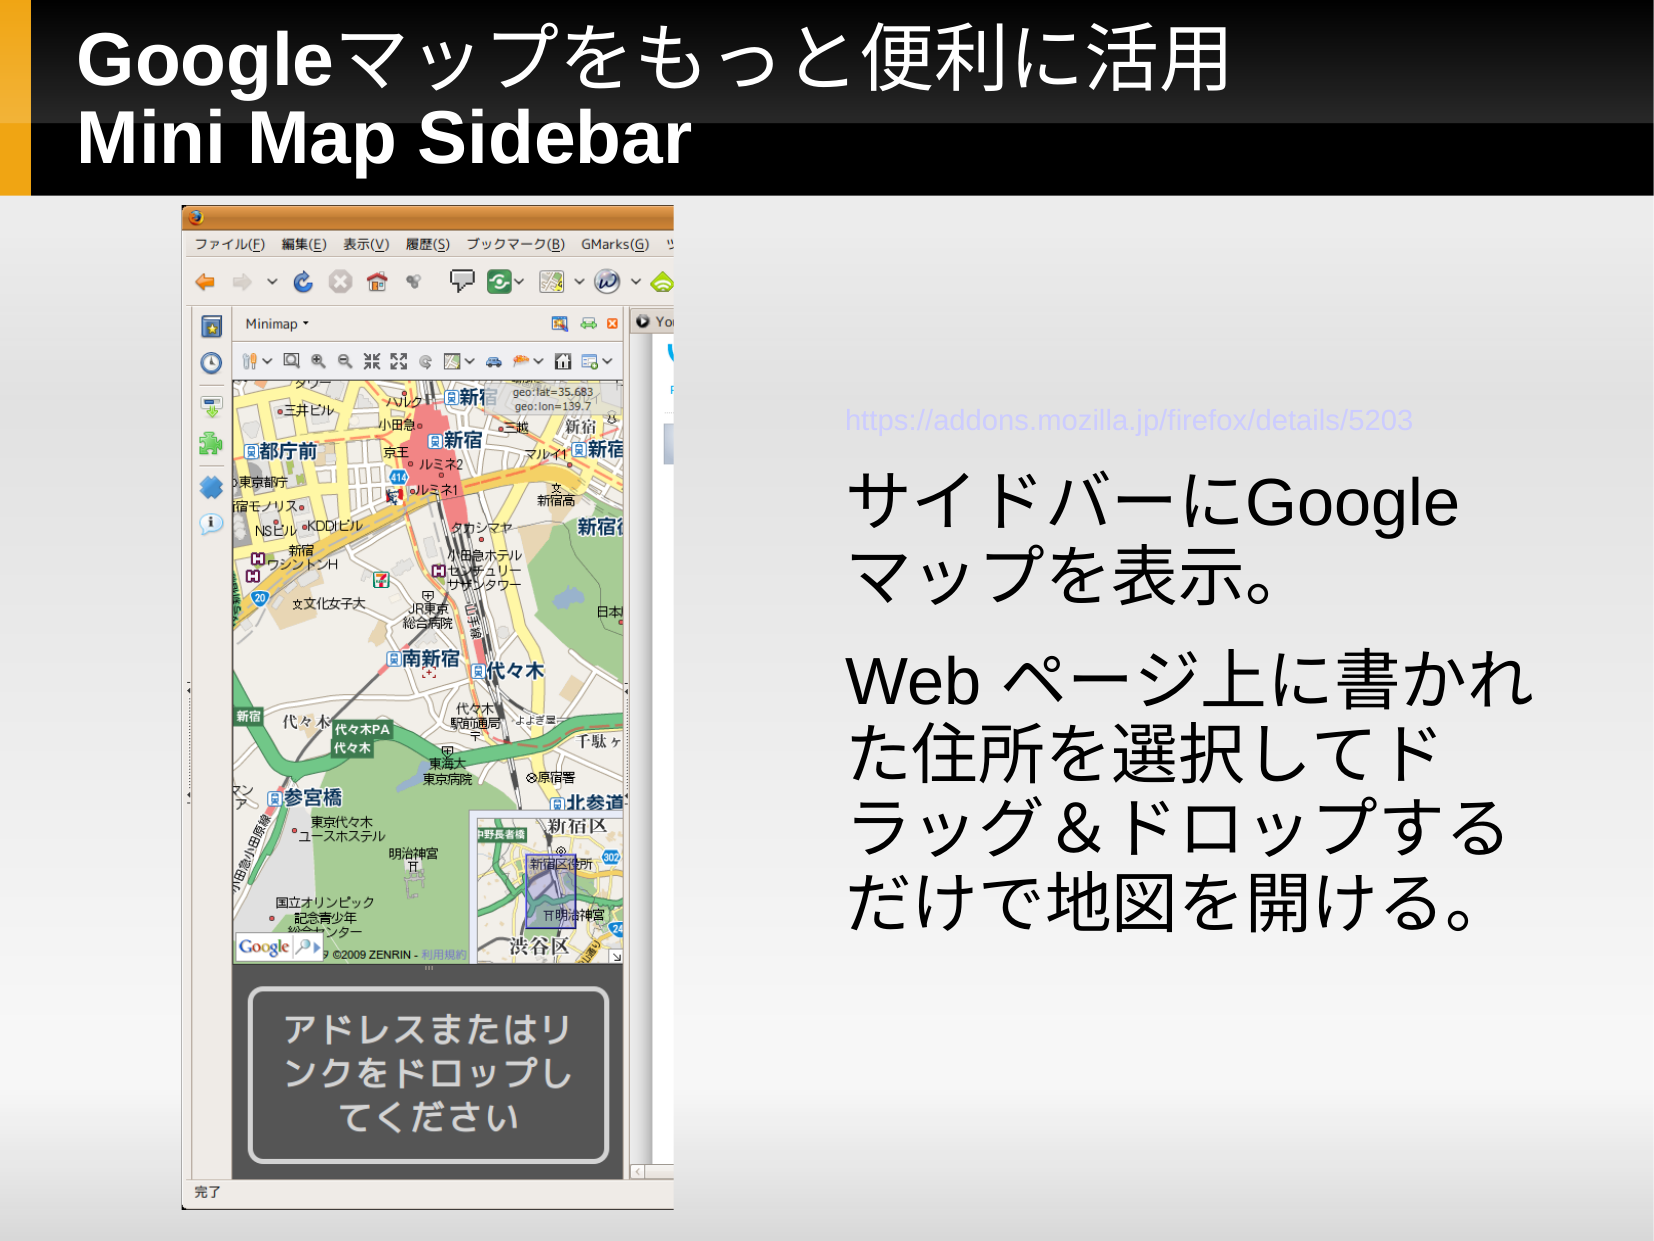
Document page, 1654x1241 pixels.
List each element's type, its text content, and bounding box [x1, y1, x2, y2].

text_box https://addons.mozilla.jp/firefox/details/5203 サイドバーにGoogleマップを表示。 Web ページ上に書かれた住所を選択してドラッグ＆ドロップするだけで地図を開ける。 [845, 290, 1572, 1148]
title Googleマップをもっと便利に活用 Mini Map Sidebar [76, 0, 1565, 202]
picture [0, 0, 1654, 1241]
